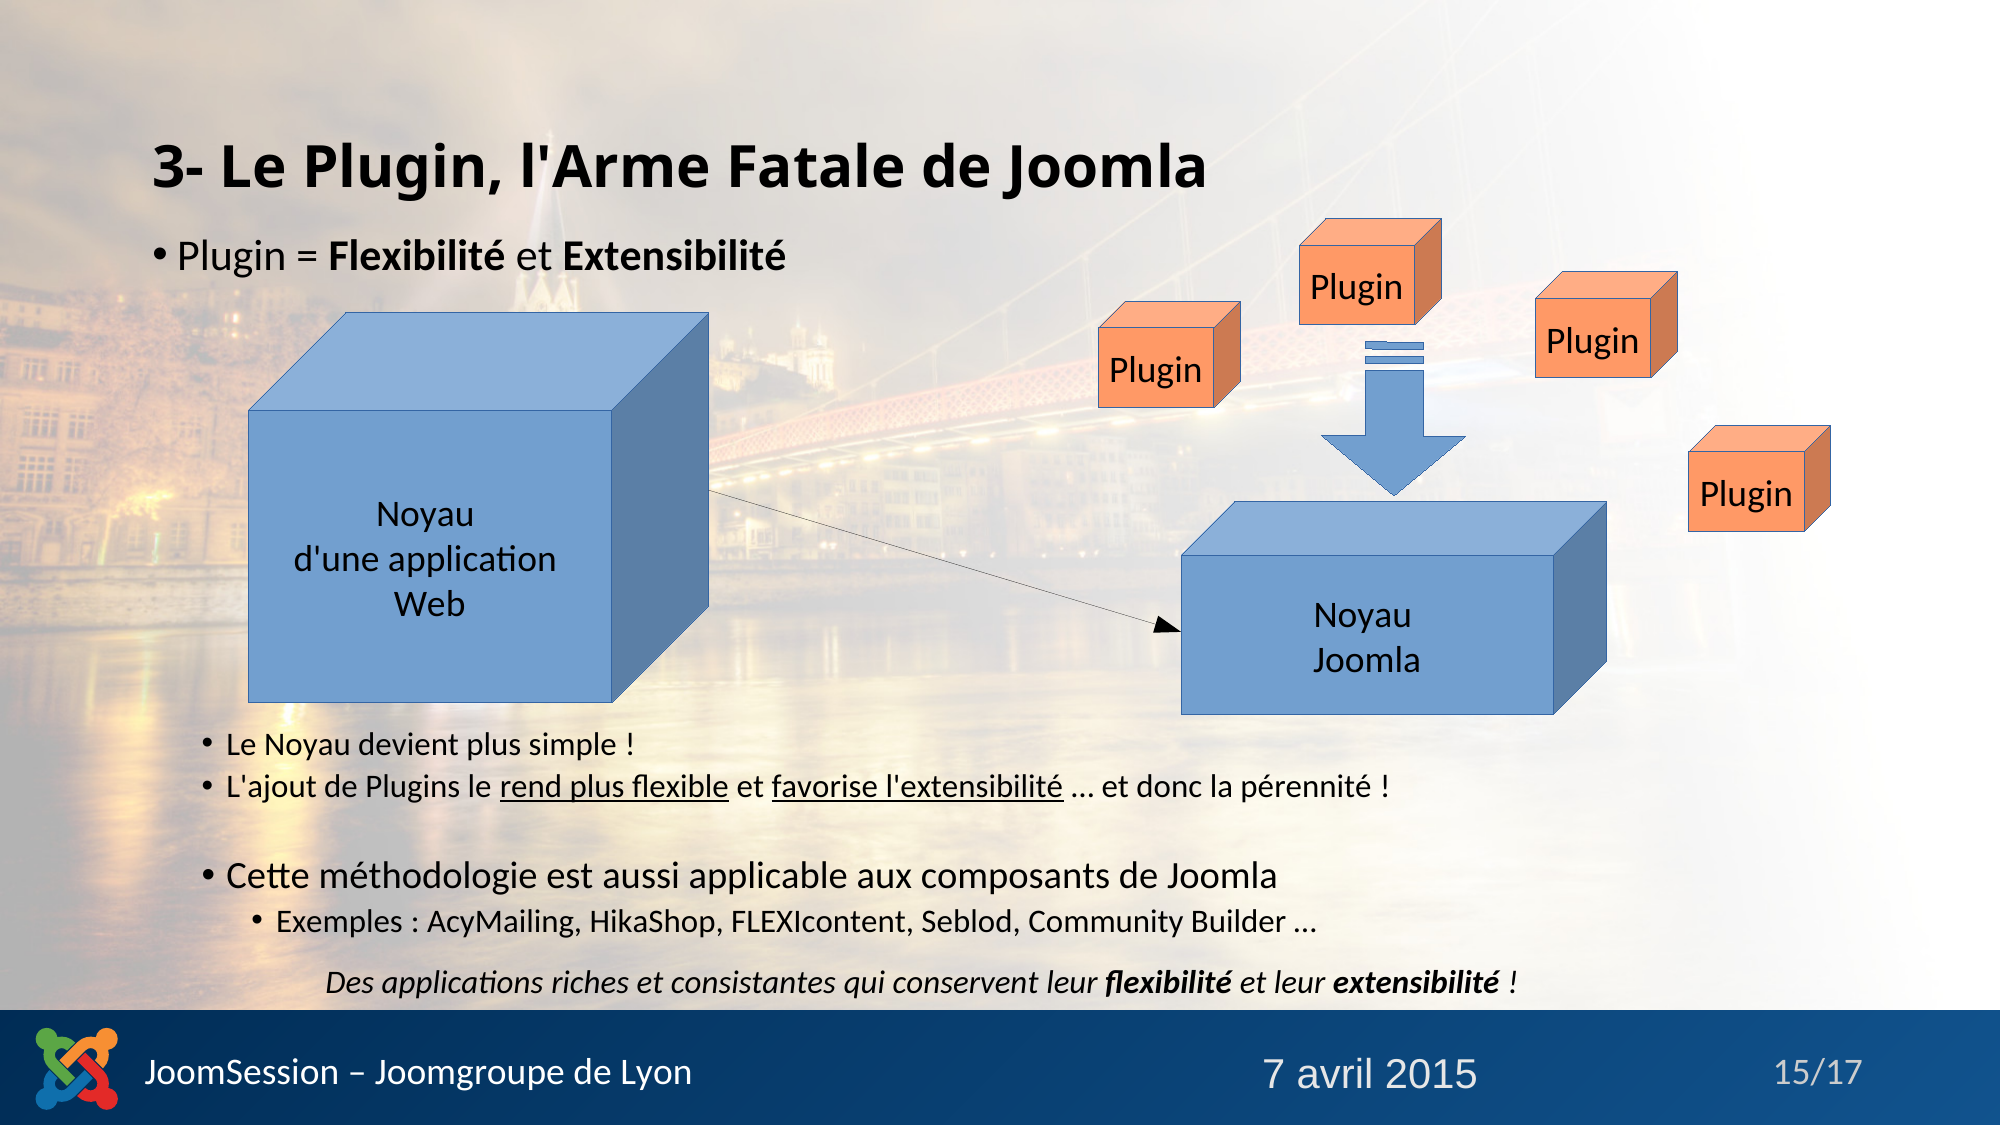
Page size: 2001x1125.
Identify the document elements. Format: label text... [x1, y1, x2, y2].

text_box [1321, 370, 1466, 496]
text_box Plugin [1688, 452, 1804, 532]
text_box Noyau d'une application Web [248, 411, 611, 703]
list Plugin = Flexibilité et Extensibilité Le Noyau devient plus simple ! L'ajout de Plugins le rend plus flexible et favorise l'extensibilité … et donc la pérennité ! Cette méthodologie est aussi applicable aux composants de Joomla Exemples : AcyMailing, HikaShop, FLEXIcontent, Seblod, Community Builder … Des applications riches et consistantes qui conservent leur flexibilité et leur extensibilité ! [137, 224, 1890, 1016]
text_box Plugin [1535, 299, 1650, 378]
text_box [1365, 341, 1424, 350]
text_box Noyau Joomla [1181, 556, 1553, 715]
text_box [1365, 356, 1424, 364]
text_box Plugin [1098, 328, 1213, 408]
title 3- Le Plugin, l'Arme Fatale de Joomla [137, 59, 1863, 224]
picture [0, 0, 2001, 1125]
text_box Plugin [1299, 246, 1414, 325]
